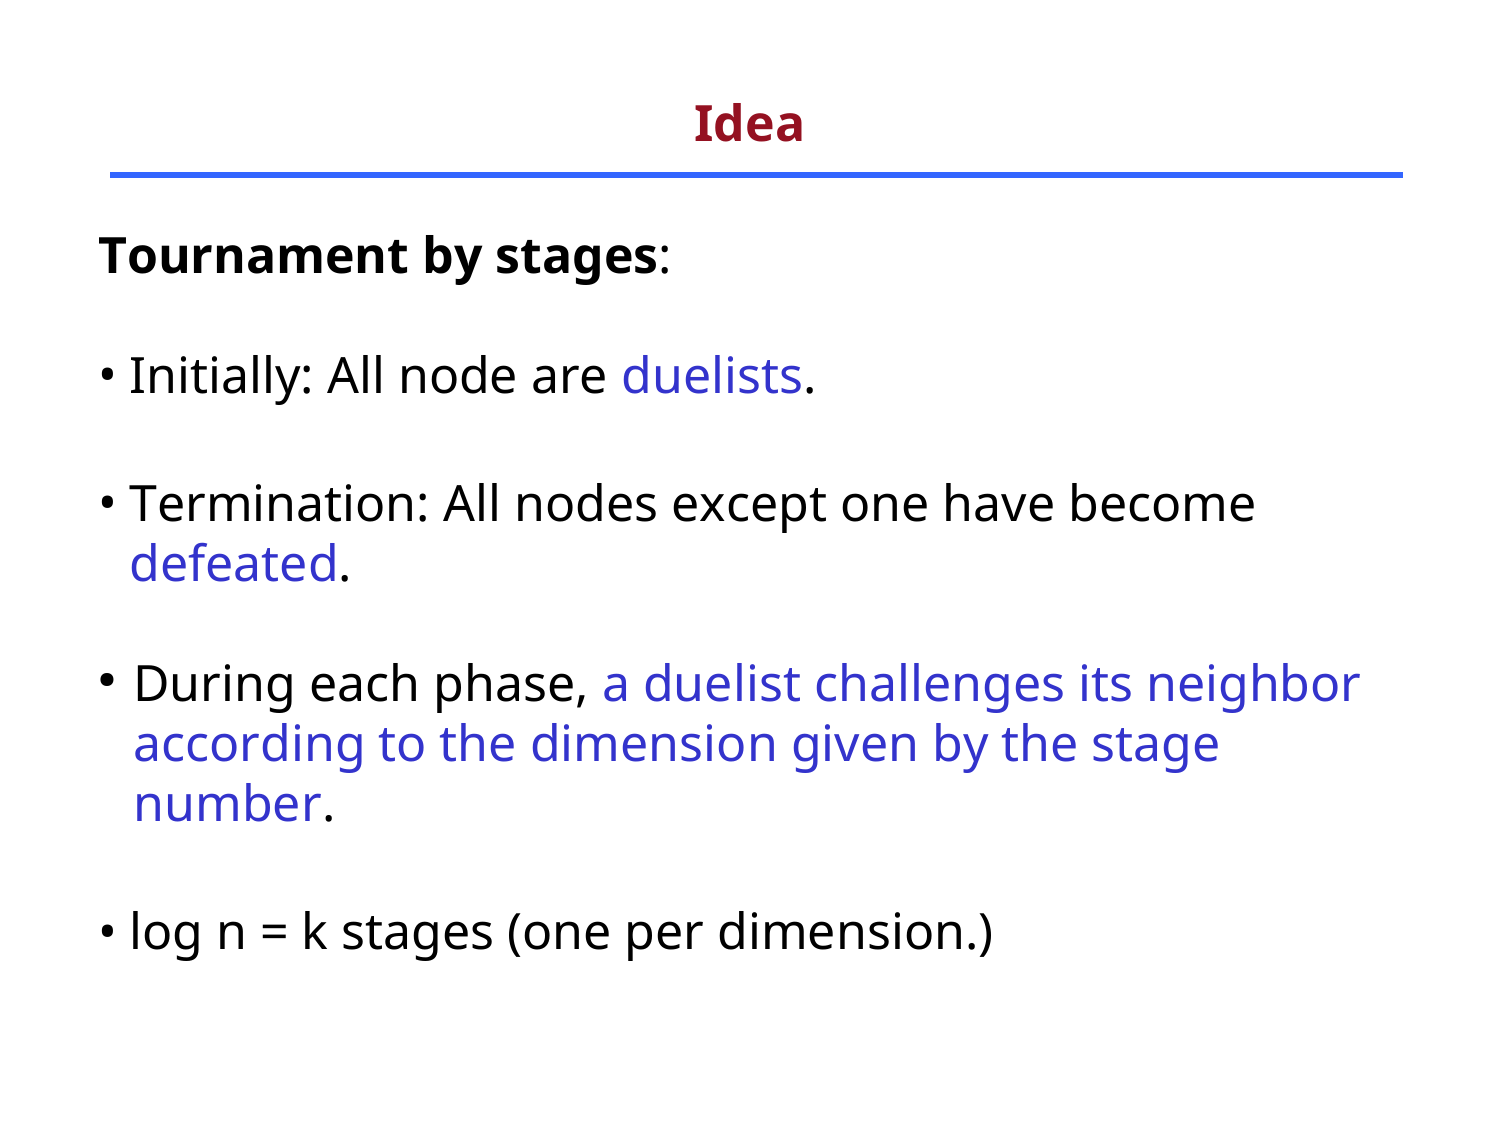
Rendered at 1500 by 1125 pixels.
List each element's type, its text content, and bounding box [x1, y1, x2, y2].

text_box Tournament by stages: Initially: All node are duelists. Termination: All nodes except one have become defeated. During each phase, a duelist challenges its neighbor according to the dimension given by the stage number. log n = k stages (one per dimension.) [83, 215, 1417, 968]
title Idea [112, 87, 1388, 157]
